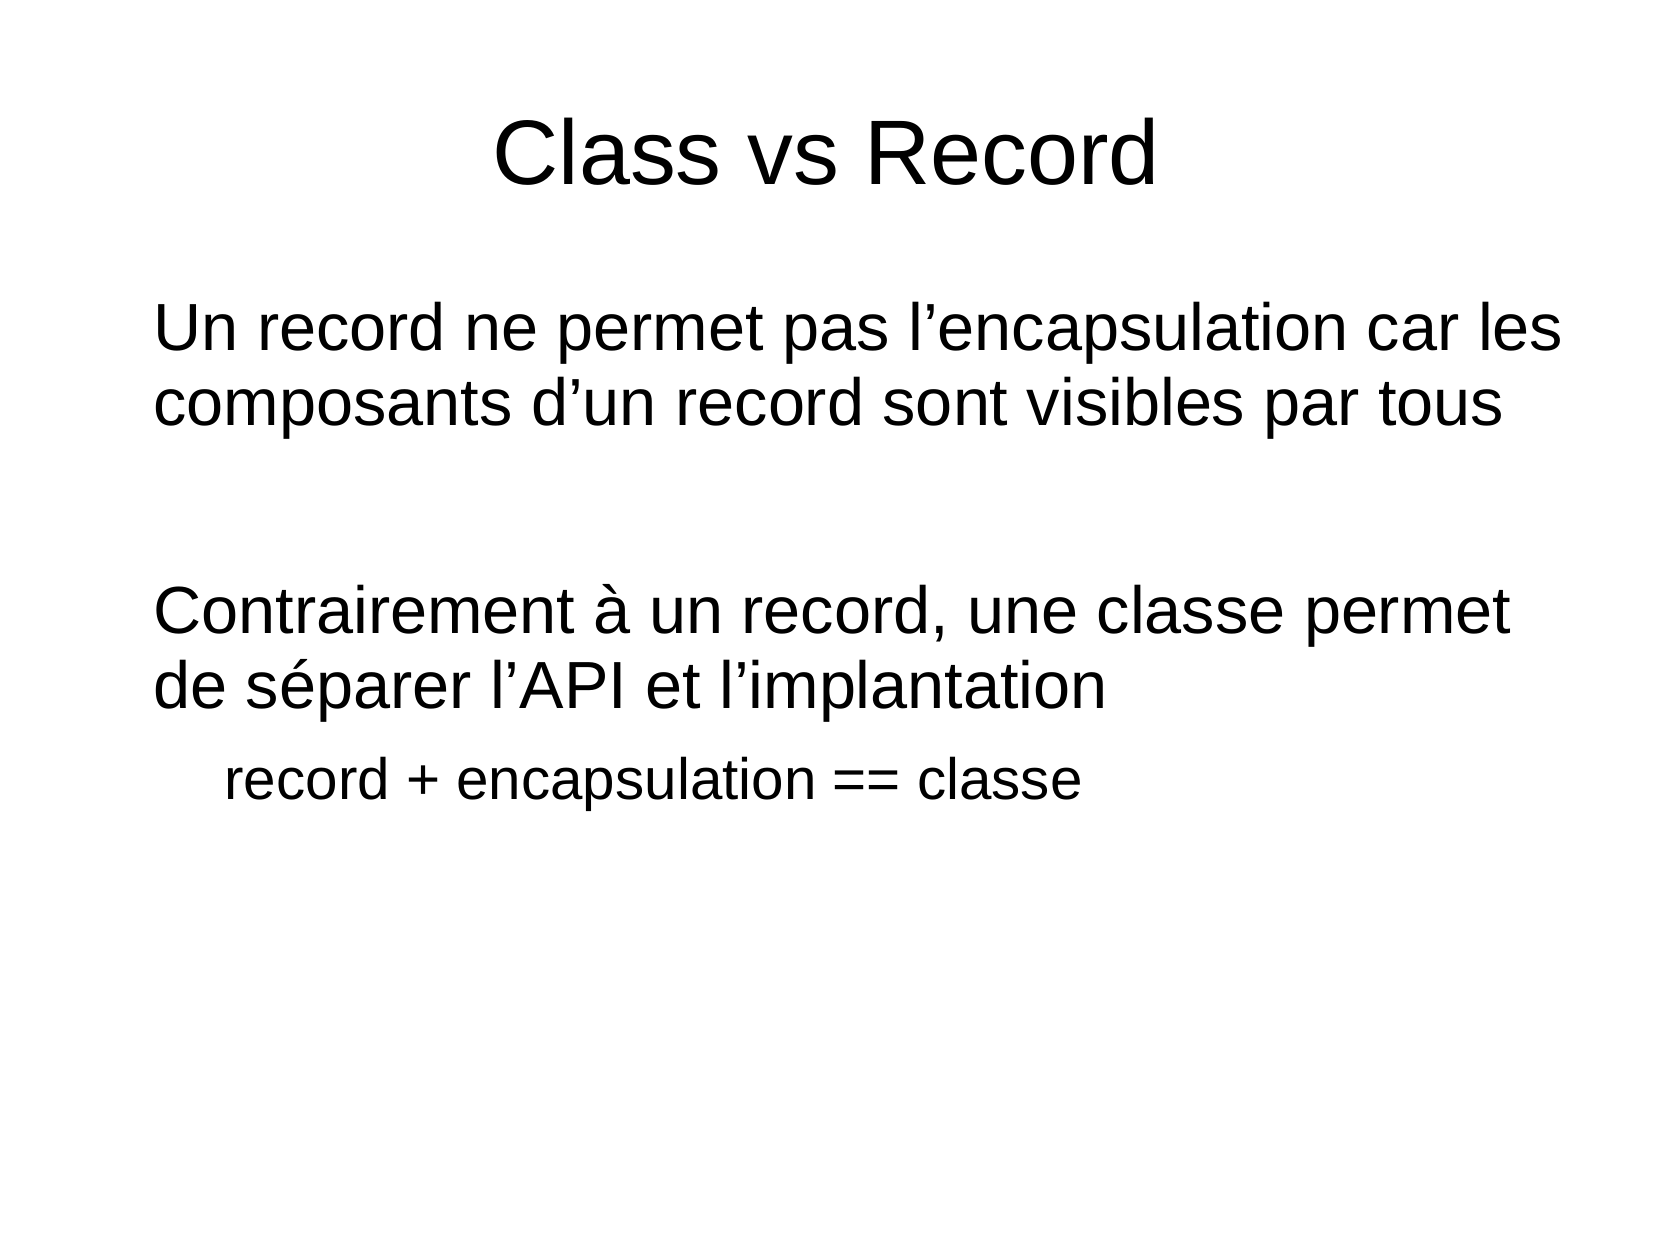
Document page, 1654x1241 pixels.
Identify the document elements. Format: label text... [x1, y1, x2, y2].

list Un record ne permet pas l’encapsulation car les composants d’un record sont visibles par tous Contrairement à un record, une classe permet de séparer l’API et l’implantation record + encapsulation == classe [82, 290, 1571, 1141]
title Class vs Record [82, 49, 1571, 257]
